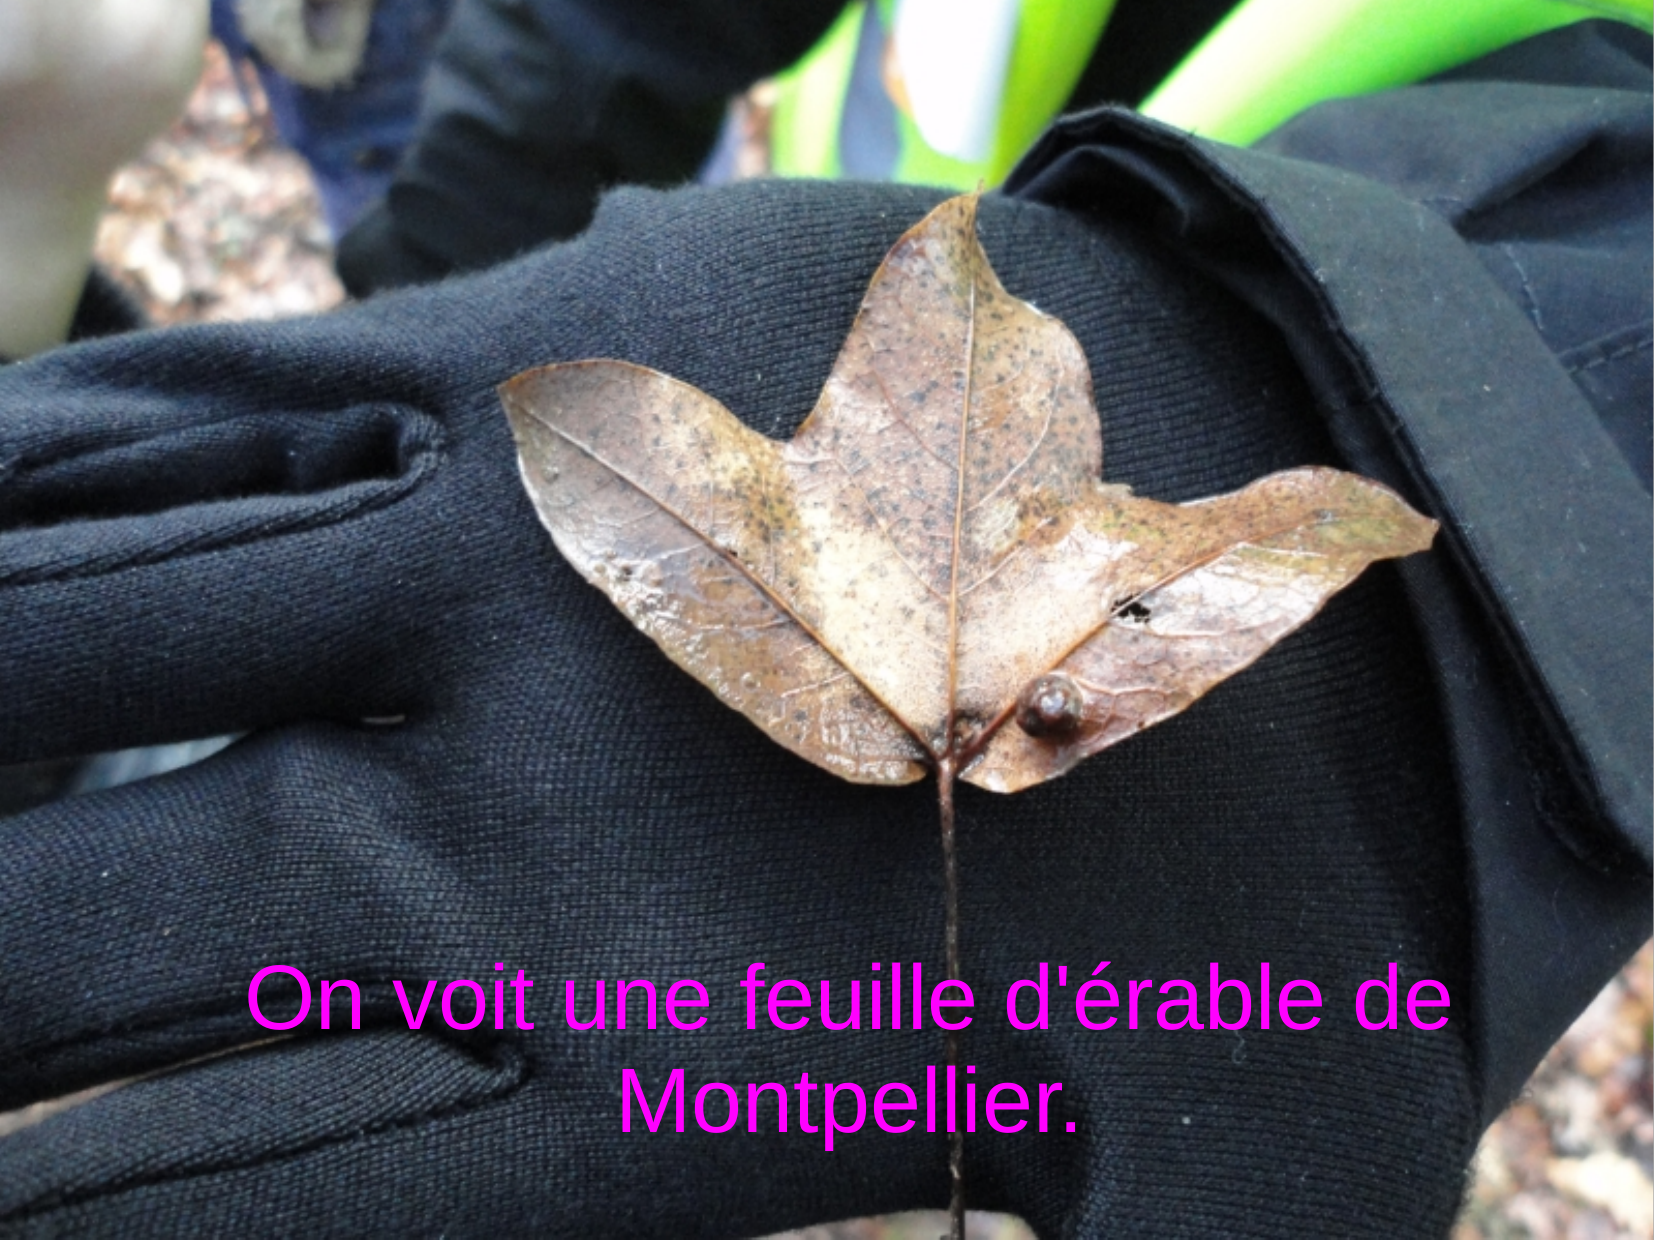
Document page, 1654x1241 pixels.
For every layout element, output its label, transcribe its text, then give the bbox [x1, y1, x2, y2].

title On voit une feuille d'érable de Montpellier. [106, 946, 1595, 1152]
picture [0, 0, 1654, 1240]
